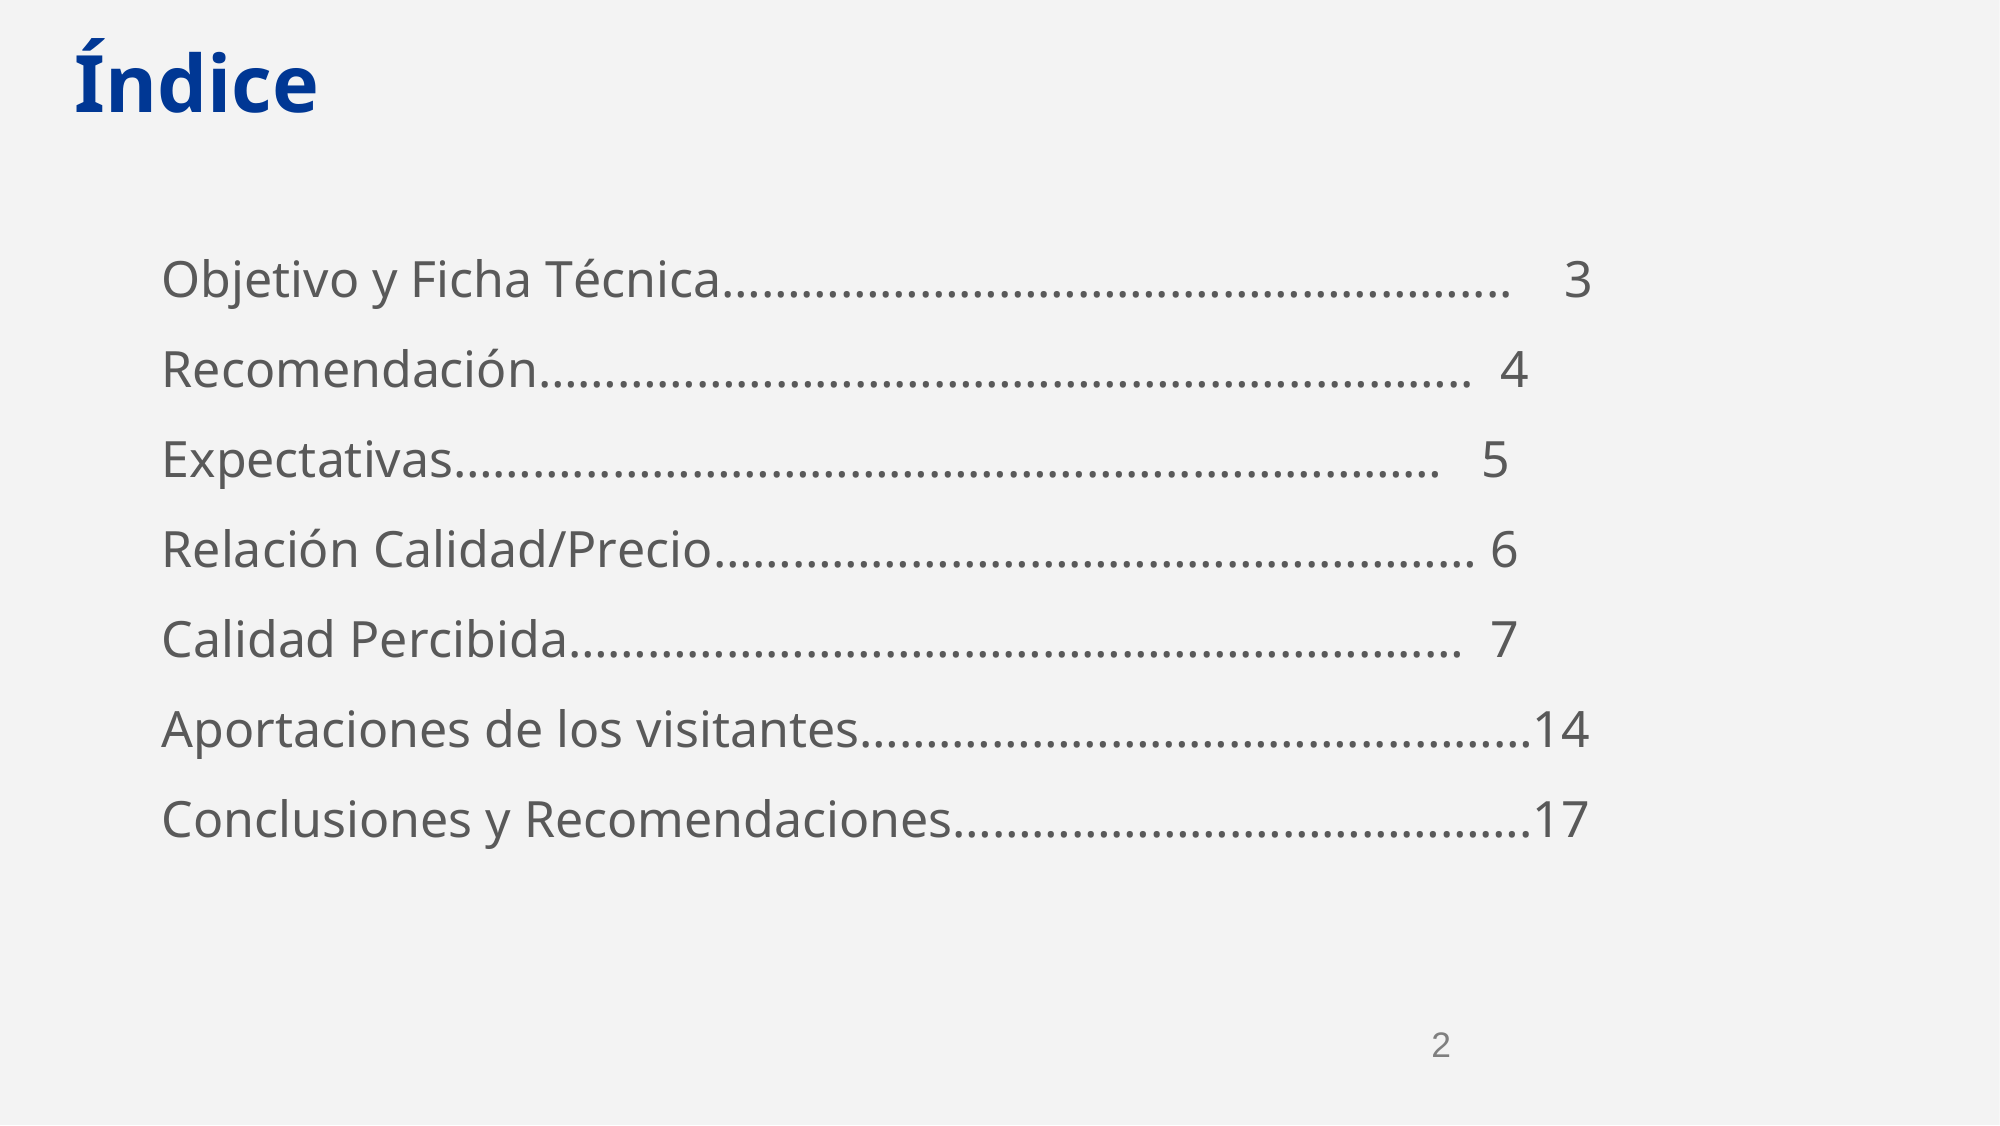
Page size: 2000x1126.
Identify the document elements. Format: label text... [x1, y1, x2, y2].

text_box Índice [59, 26, 1937, 150]
text_box Objetivo y Ficha Técnica……………………………..………………….... 3 Recomendación…………………………………………………...……….. 4 Expectativas………...……………………………………...……………… 5 Relación Calidad/Precio……………………………………….………… 6 Calidad Percibida………………………………………………………..… 7 Aportaciones de los visitantes…….………………………….....………14 Conclusiones y Recomendaciones………………….………………….17 [147, 210, 1850, 952]
text_box <número> [1413, 1013, 1880, 1074]
